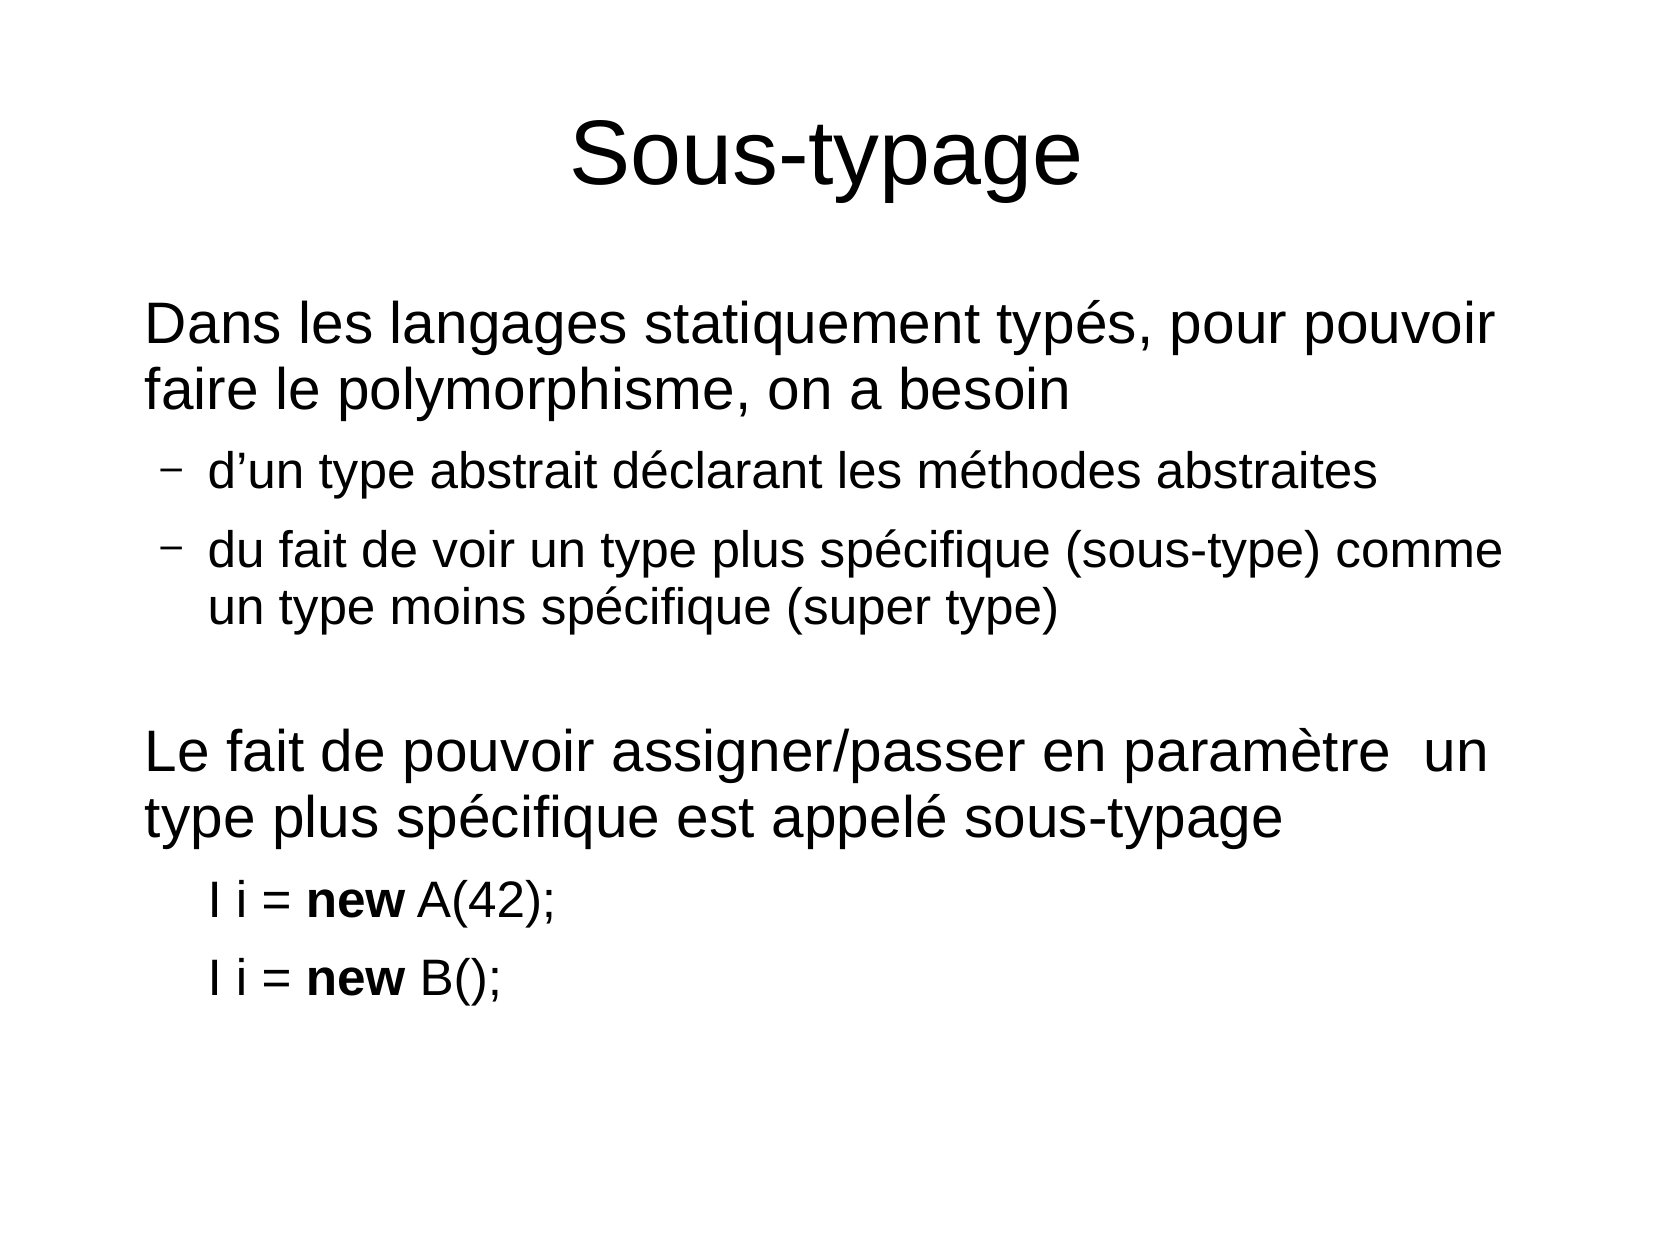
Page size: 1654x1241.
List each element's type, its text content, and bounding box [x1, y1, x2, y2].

list Dans les langages statiquement typés, pour pouvoir faire le polymorphisme, on a besoin d’un type abstrait déclarant les méthodes abstraites du fait de voir un type plus spécifique (sous-type) comme un type moins spécifique (super type) Le fait de pouvoir assigner/passer en paramètre un type plus spécifique est appelé sous-typage I i = new A(42); I i = new B(); [82, 290, 1571, 1010]
title Sous-typage [82, 49, 1571, 257]
